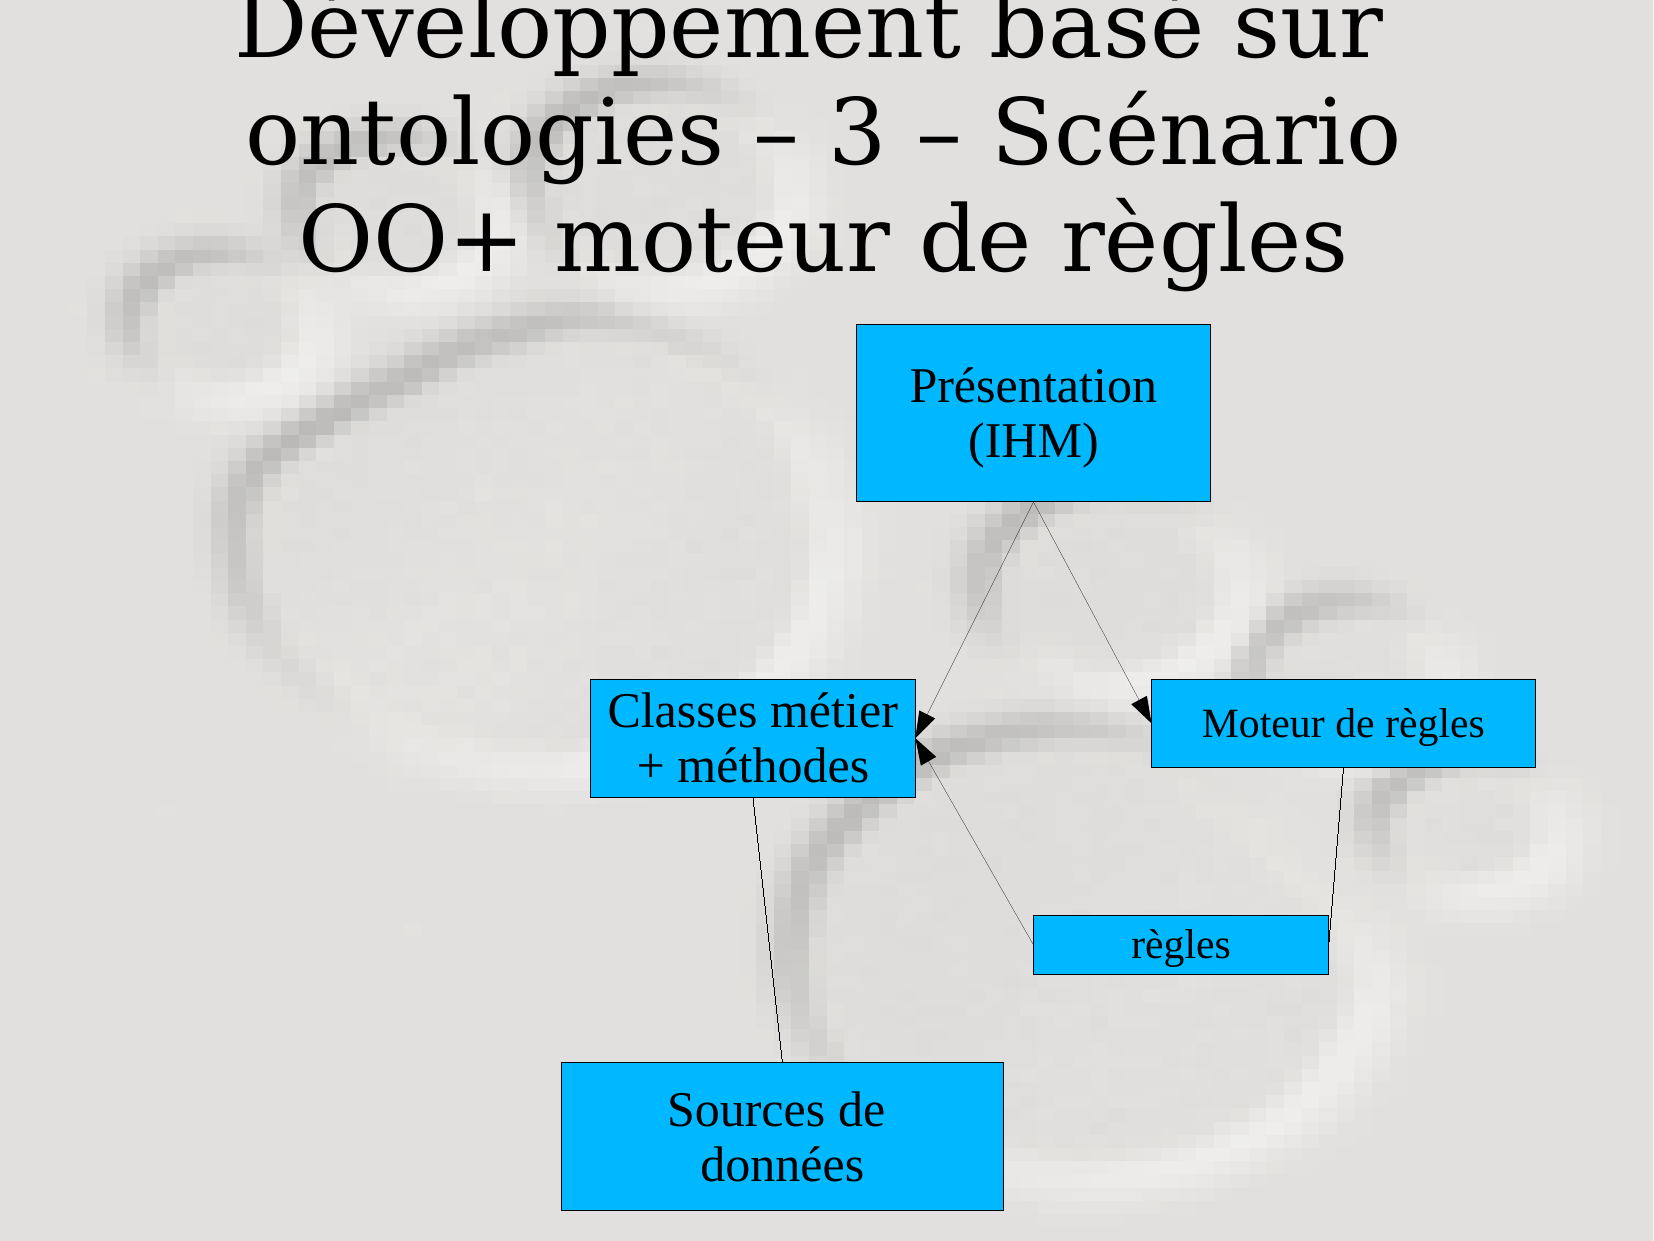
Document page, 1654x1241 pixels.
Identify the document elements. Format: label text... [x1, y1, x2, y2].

text_box Classes métier + méthodes [590, 679, 916, 798]
title Développement basé sur ontologies – 3 – Scénario OO+ moteur de règles [118, 0, 1531, 294]
text_box Sources de données [561, 1062, 1004, 1211]
text_box Moteur de règles [1151, 679, 1536, 768]
text_box règles [1033, 915, 1329, 975]
text_box Présentation (IHM) [856, 324, 1211, 502]
picture [0, 0, 1654, 1241]
